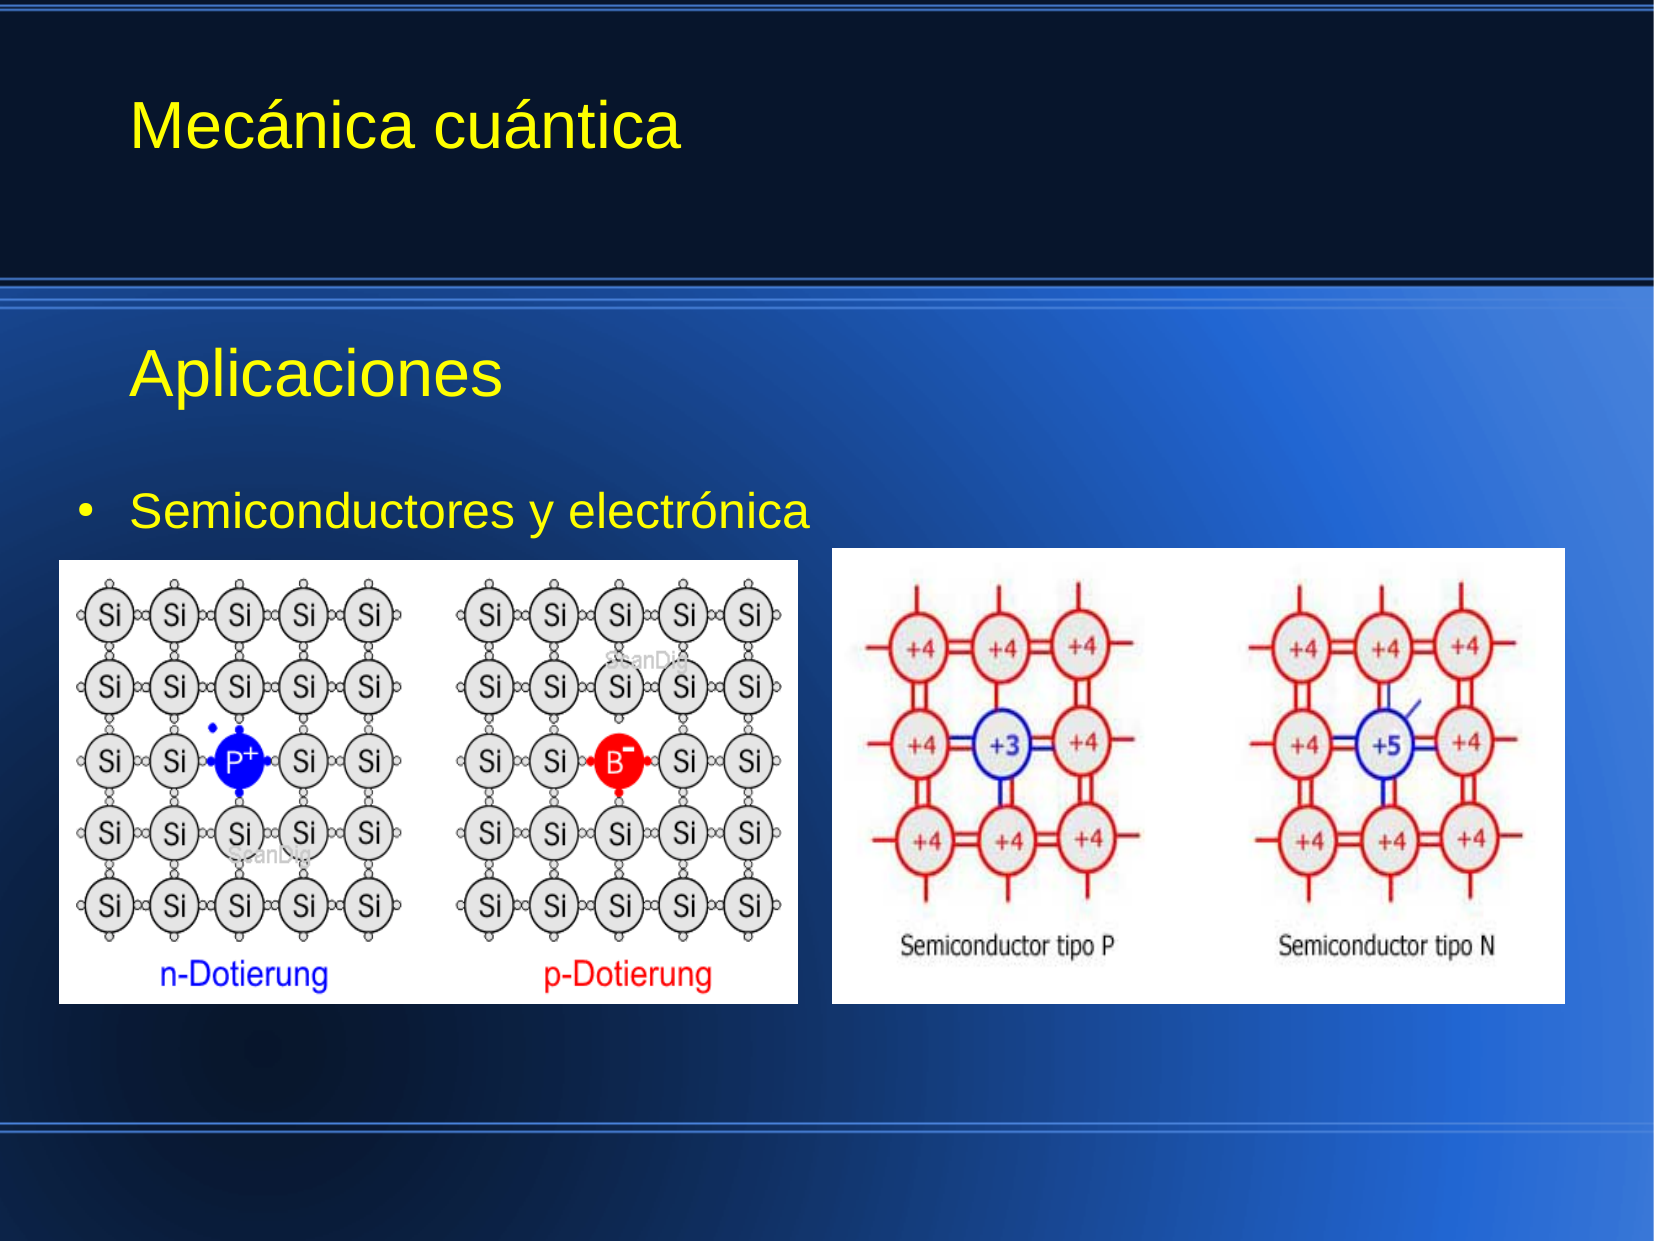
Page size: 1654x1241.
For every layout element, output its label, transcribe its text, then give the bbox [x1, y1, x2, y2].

picture [0, 0, 1654, 1241]
list Mecánica cuántica [59, 88, 1595, 255]
list Semiconductores y electrónica [59, 483, 1595, 650]
list Aplicaciones [59, 335, 1595, 483]
